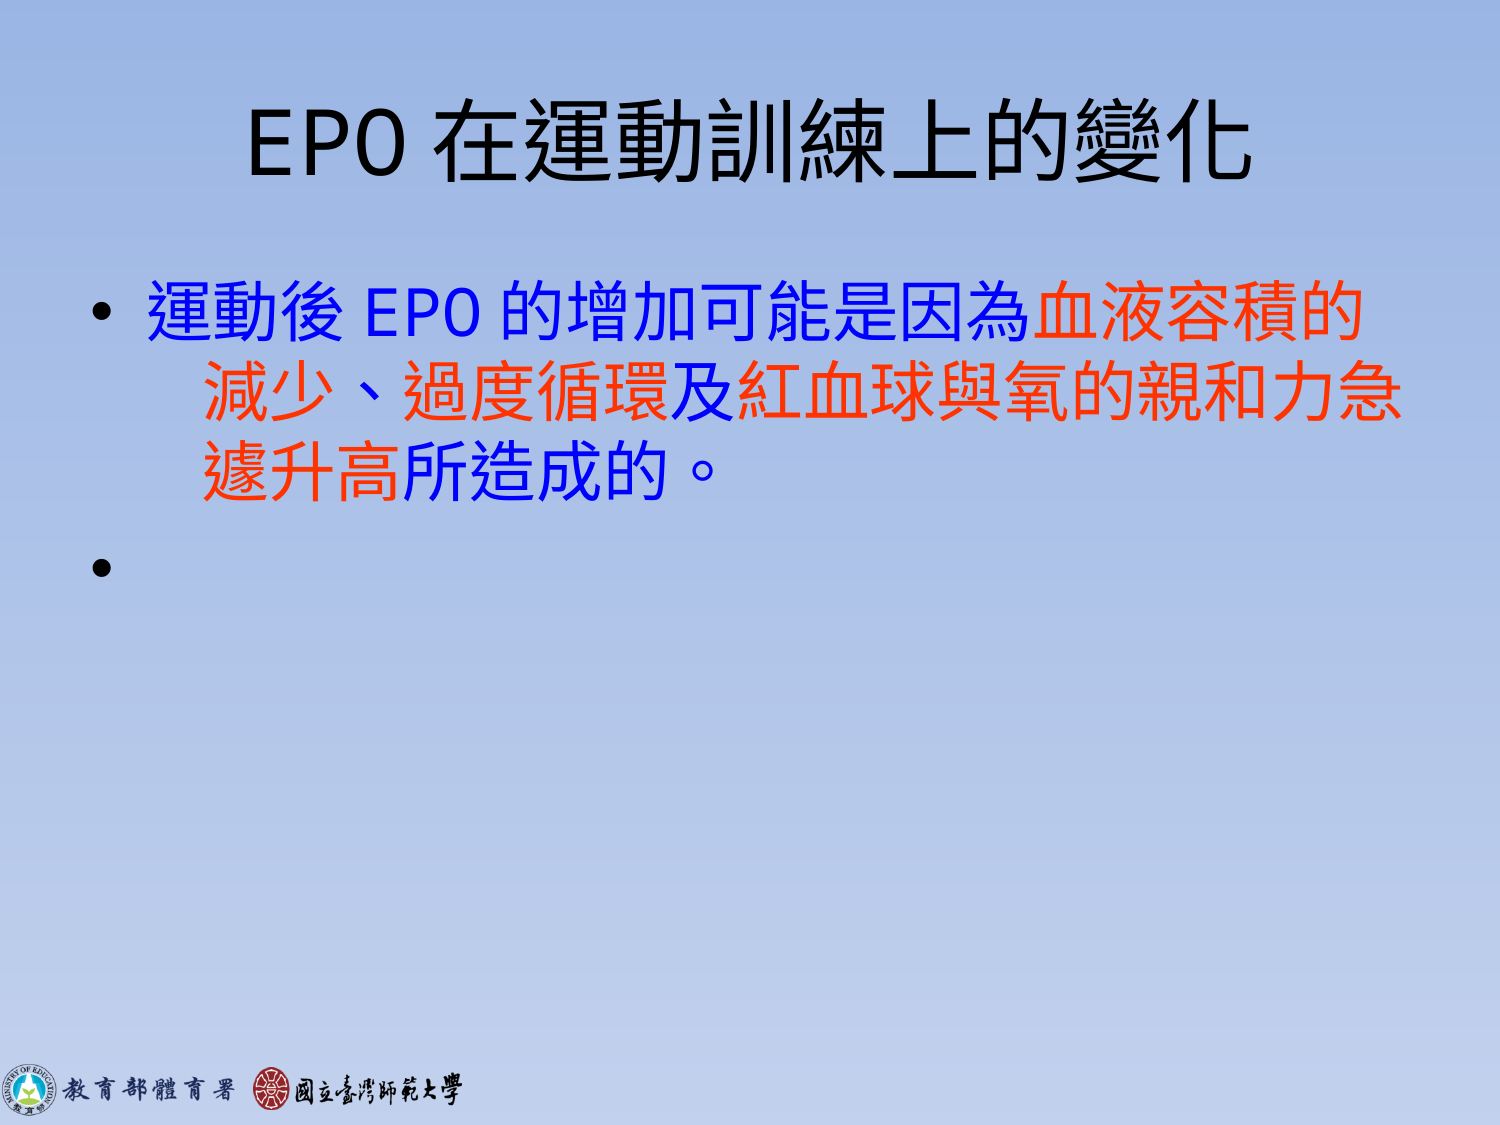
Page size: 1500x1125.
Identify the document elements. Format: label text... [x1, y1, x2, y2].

list 運動後EPO的增加可能是因為血液容積的減少、過度循環及紅血球與氧的親和力急遽升高所造成的。 [75, 262, 1426, 1005]
title EPO在運動訓練上的變化 [75, 45, 1426, 233]
